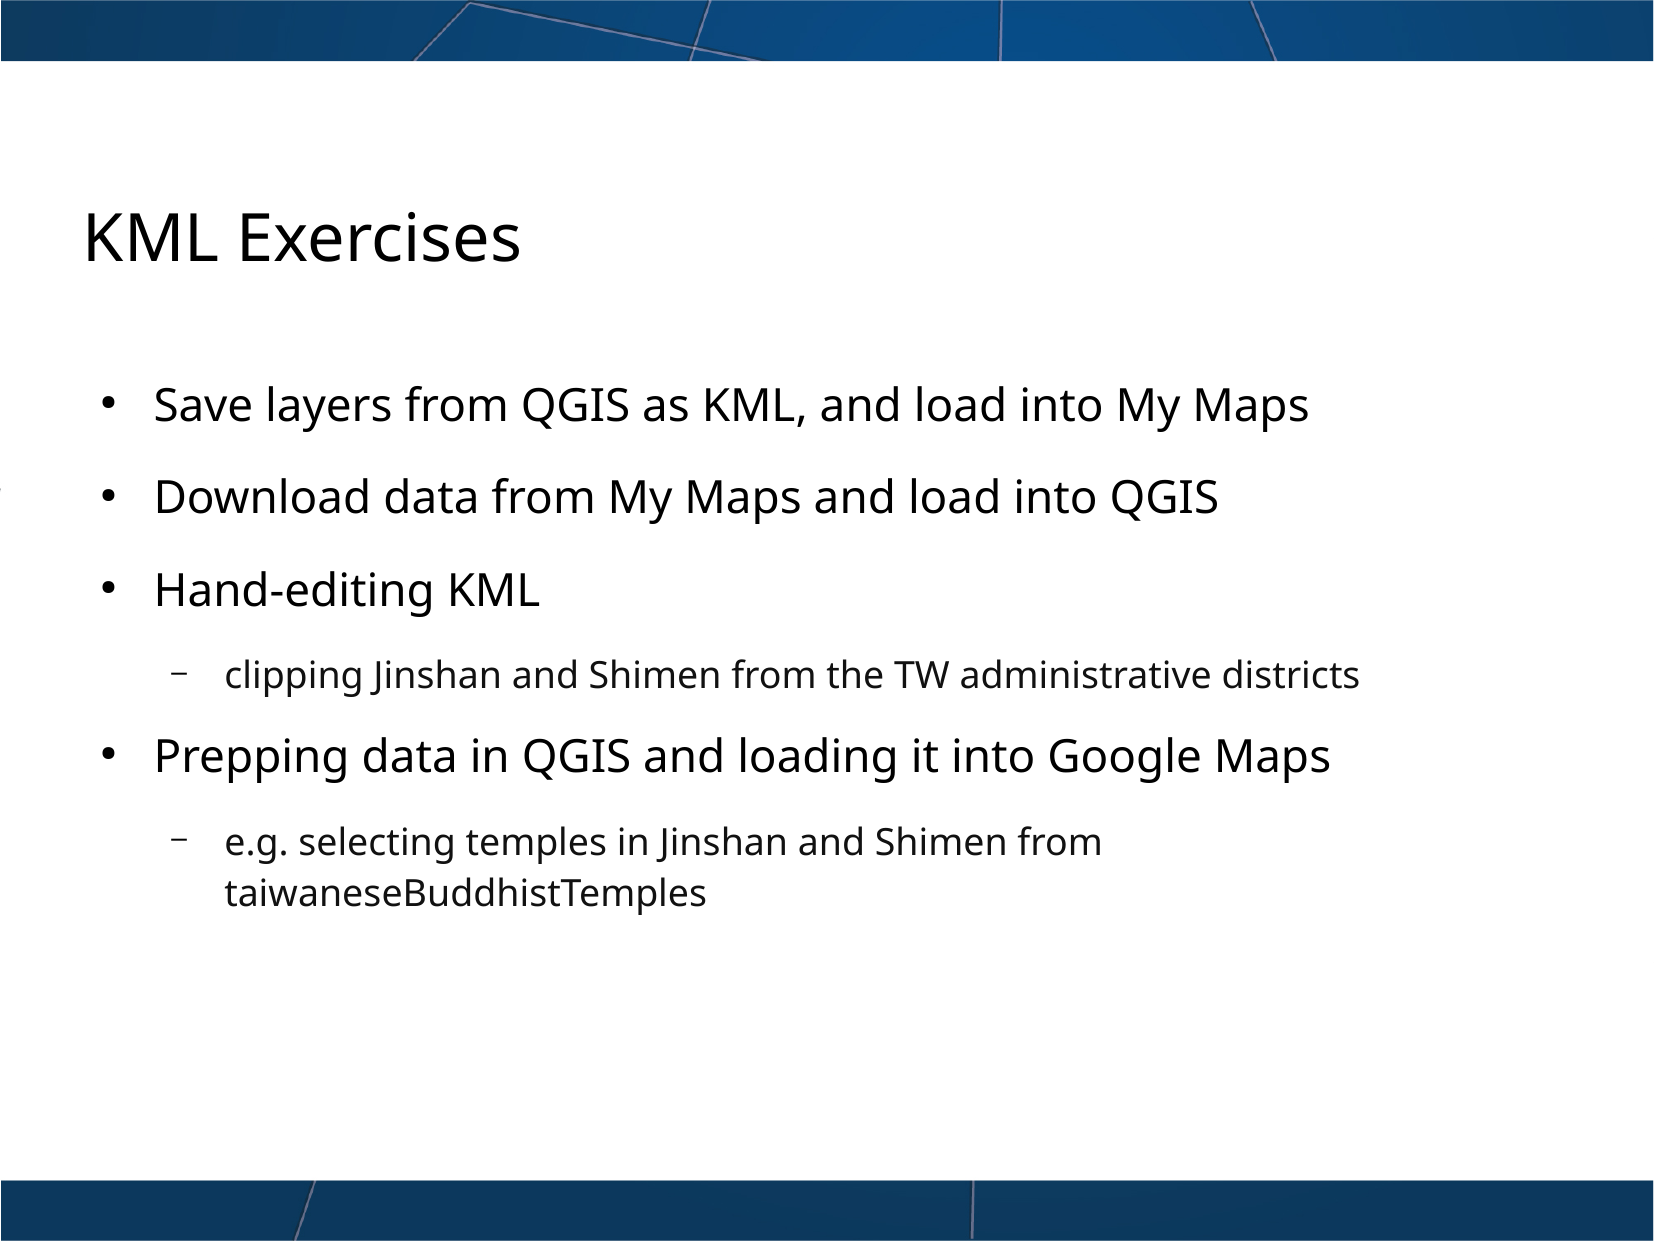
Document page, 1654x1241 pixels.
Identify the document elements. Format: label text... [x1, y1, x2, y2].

picture [0, 0, 1654, 1241]
title KML Exercises [82, 132, 1571, 340]
list Save layers from QGIS as KML, and load into My Maps Download data from My Maps and load into QGIS Hand-editing KML clipping Jinshan and Shimen from the TW administrative districts Prepping data in QGIS and loading it into Google Maps e.g. selecting temples in Jinshan and Shimen from taiwaneseBuddhistTemples [82, 372, 1571, 1093]
